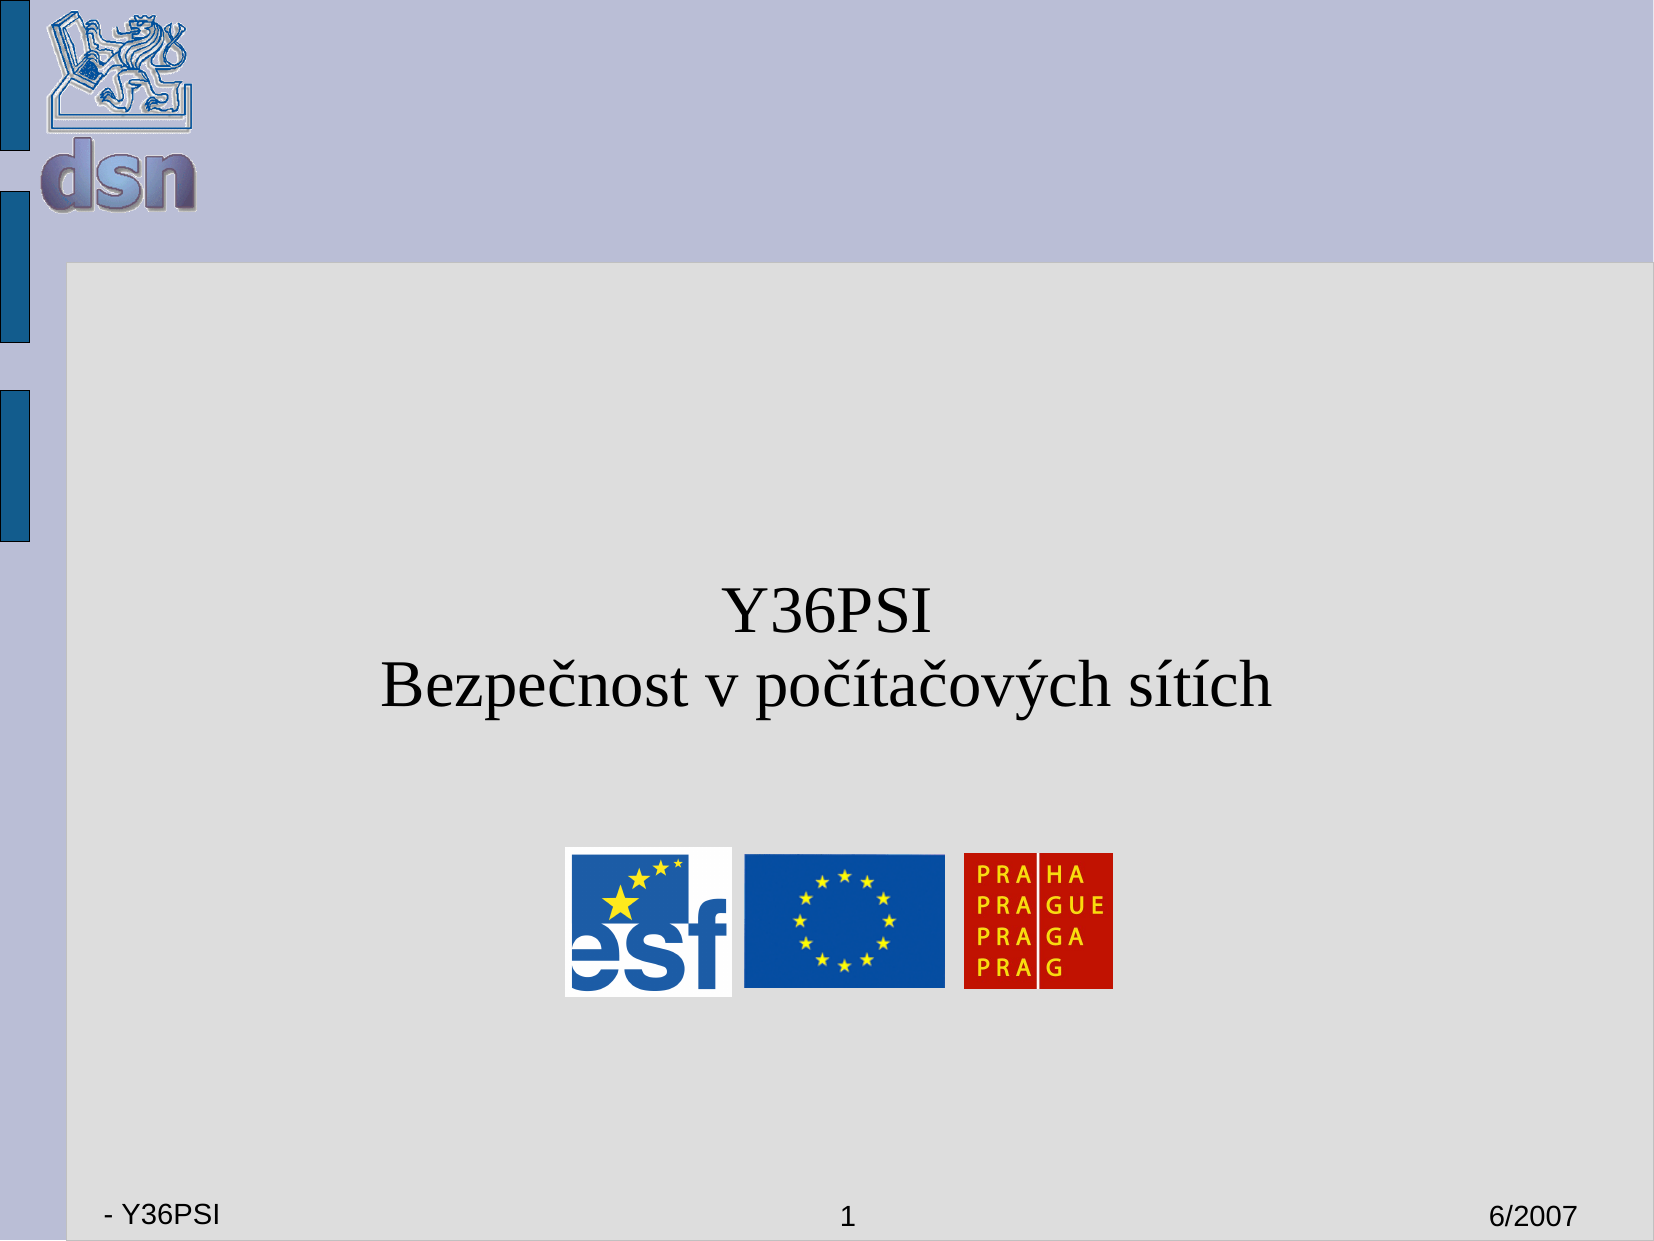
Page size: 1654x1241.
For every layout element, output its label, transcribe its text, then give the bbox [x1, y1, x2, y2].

subtitle Y36PSI Bezpečnost v počítačových sítích [121, 233, 1534, 1061]
picture [744, 854, 945, 988]
picture [565, 847, 732, 997]
picture [10, 10, 223, 230]
picture [964, 853, 1113, 989]
